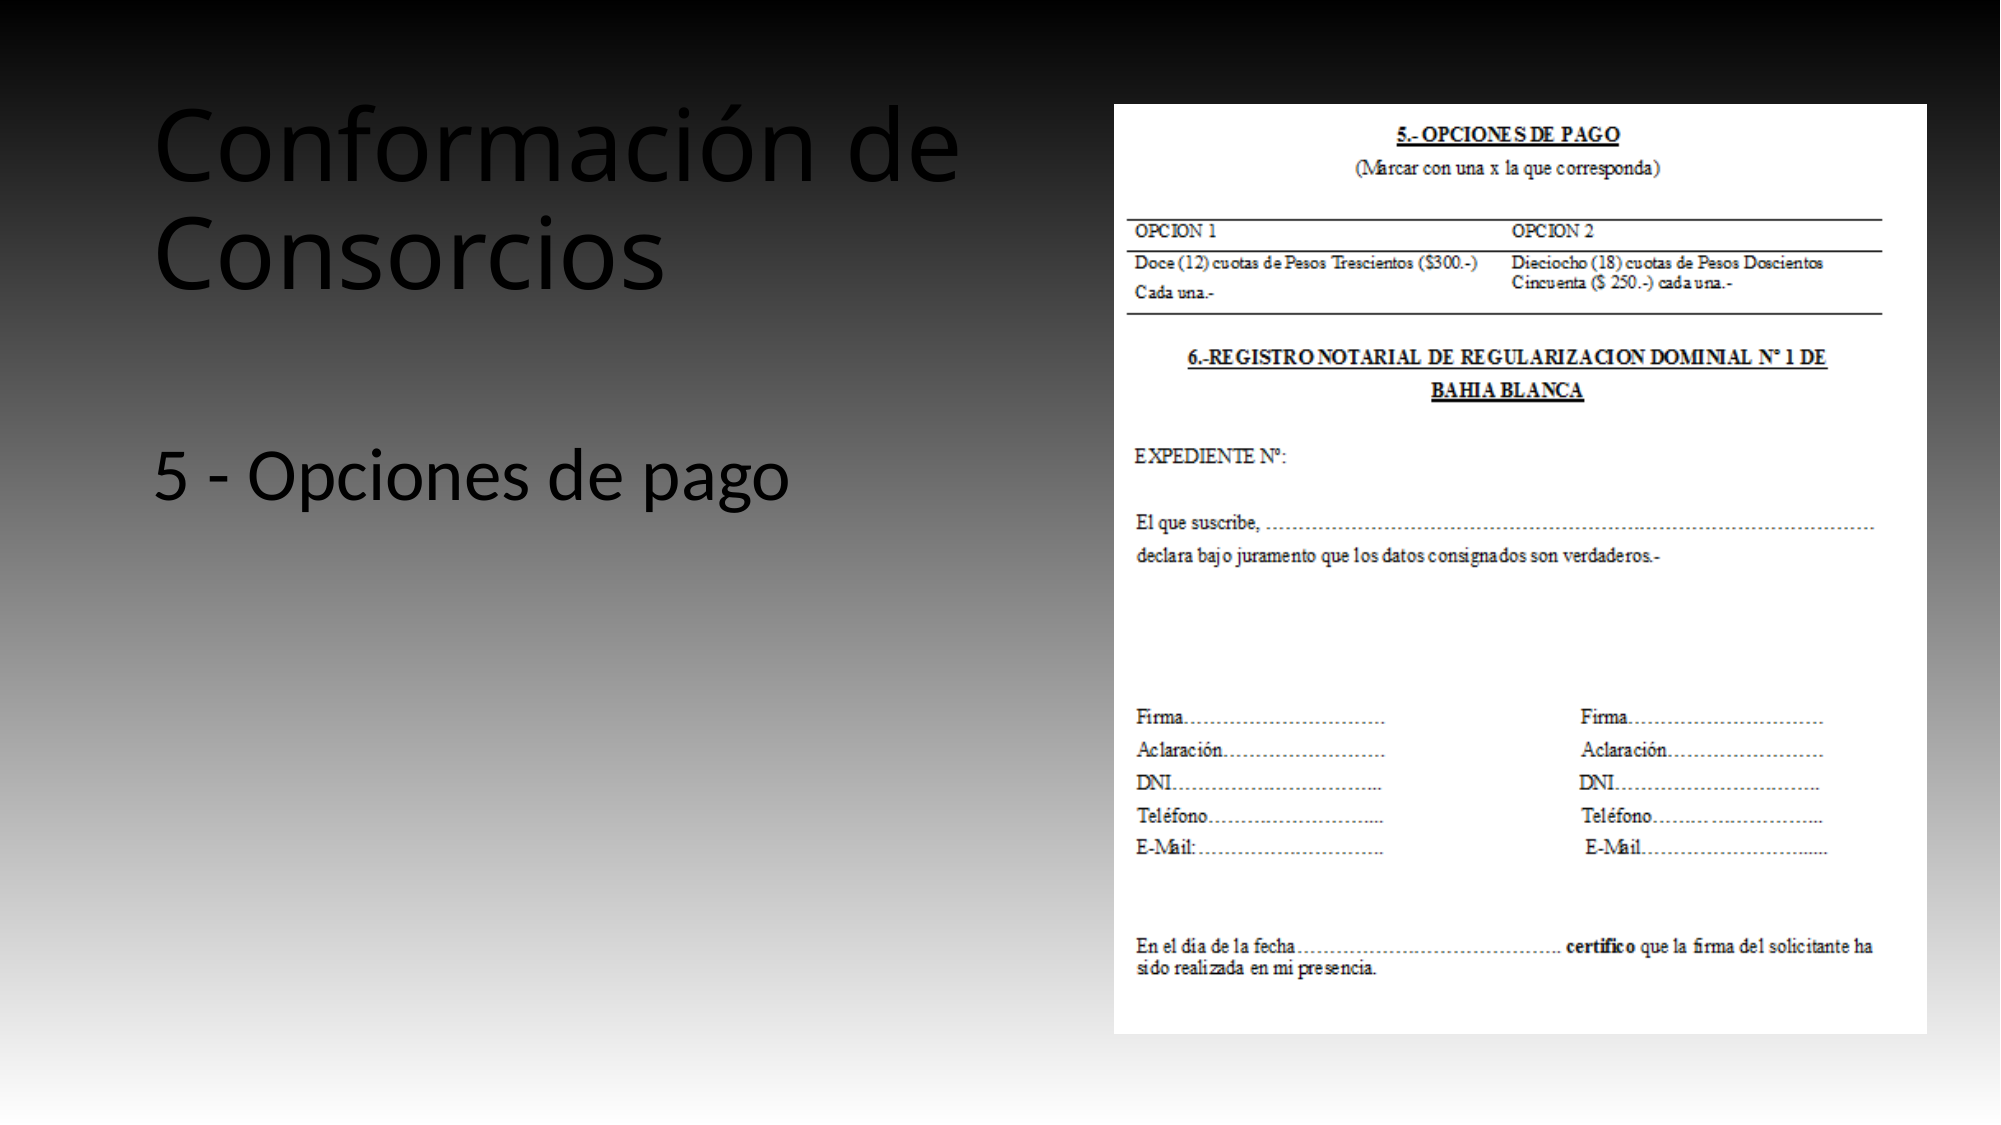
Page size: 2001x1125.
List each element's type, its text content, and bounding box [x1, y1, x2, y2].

list 5 - Opciones de pago [137, 418, 1114, 852]
title Conformación de Consorcios [137, 94, 1863, 312]
picture [1114, 104, 1927, 1034]
